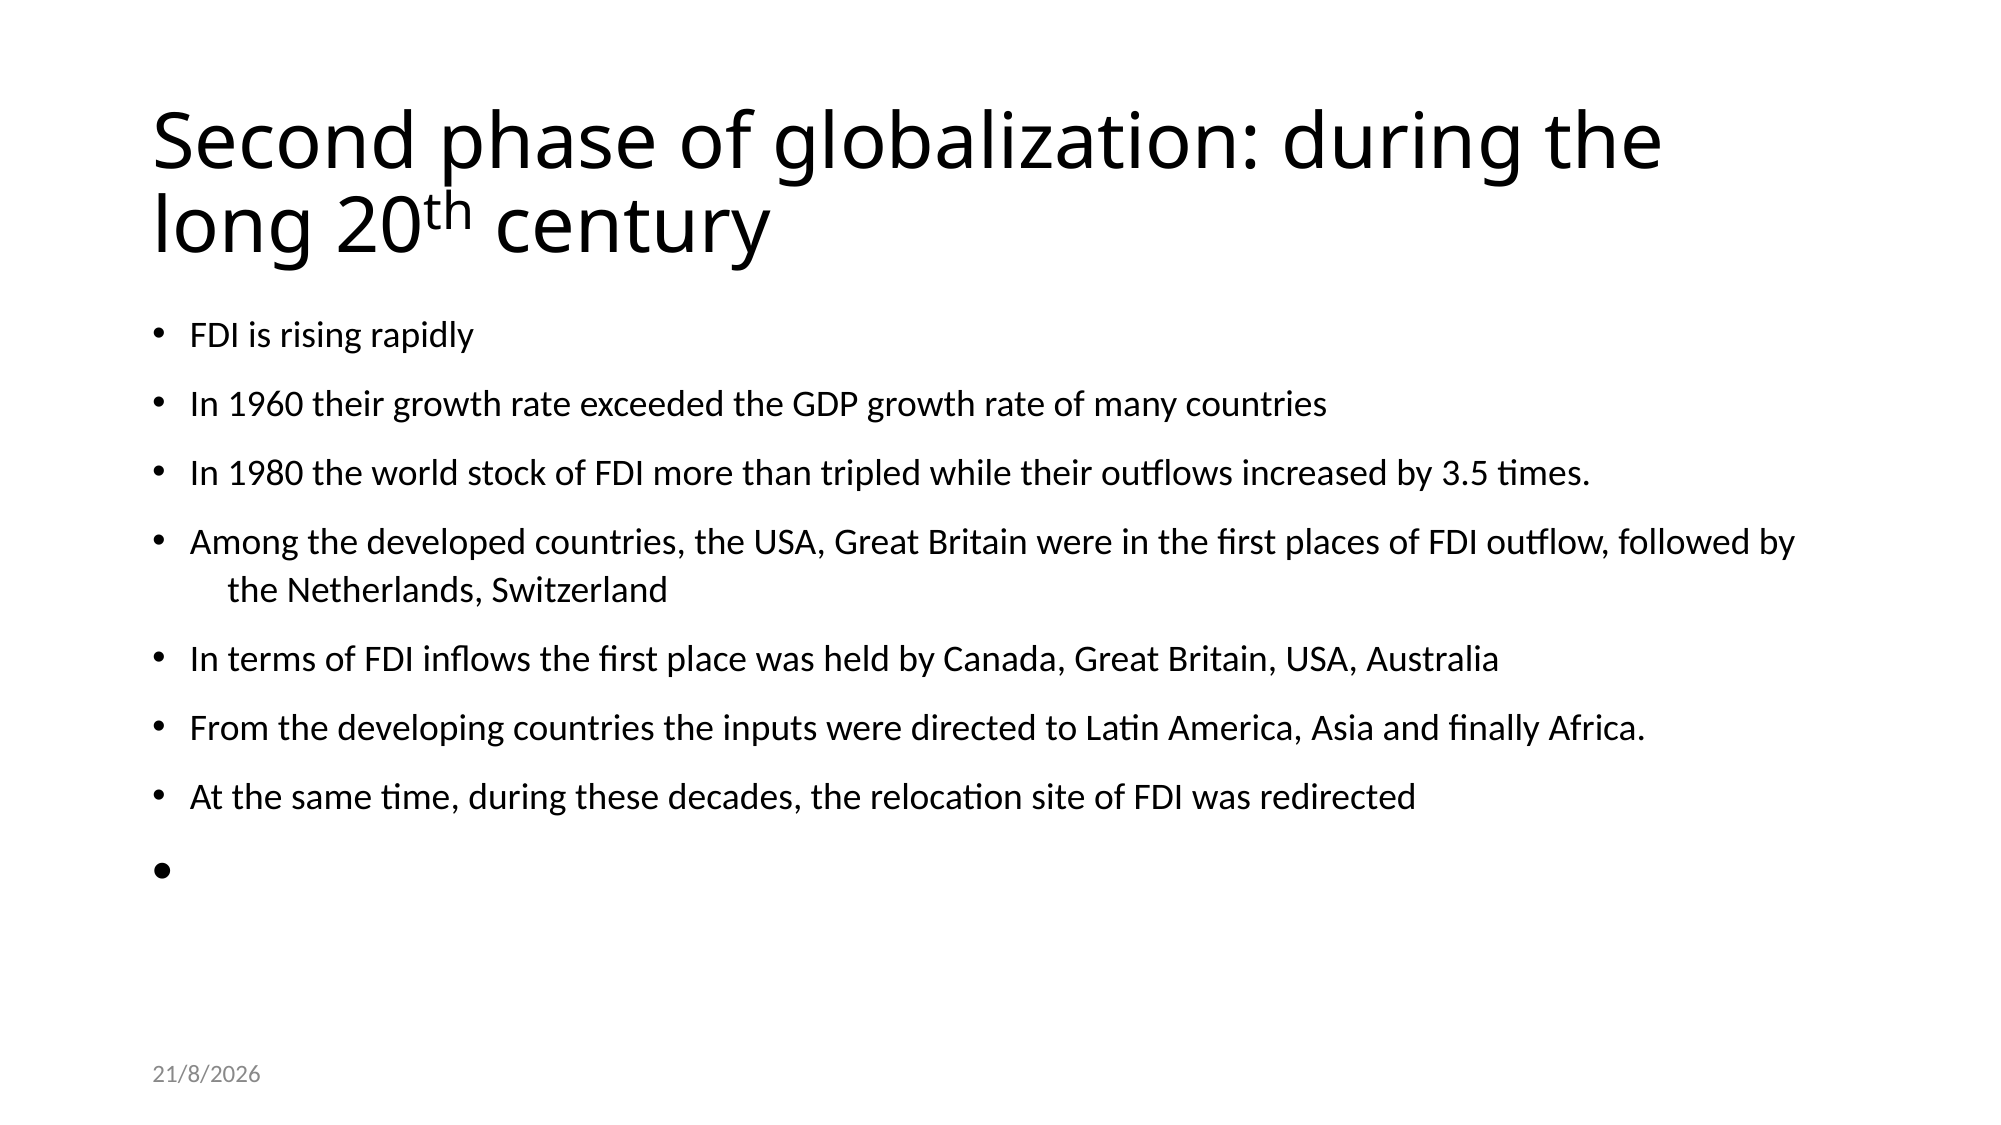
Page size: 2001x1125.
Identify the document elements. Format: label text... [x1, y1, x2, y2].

text_box 15/3/2022 [137, 1042, 588, 1103]
title Second phase of globalization: during the long 20th century [137, 59, 1863, 278]
list FDI is rising rapidly In 1960 their growth rate exceeded the GDP growth rate of many countries In 1980 the world stock of FDI more than tripled while their outflows increased by 3.5 times. Among the developed countries, the USA, Great Britain were in the first places of FDI outflow, followed by the Netherlands, Switzerland In terms of FDI inflows the first place was held by Canada, Great Britain, USA, Australia From the developing countries the inputs were directed to Latin America, Asia and finally Africa. At the same time, during these decades, the relocation site of FDI was redirected [137, 299, 1863, 1014]
